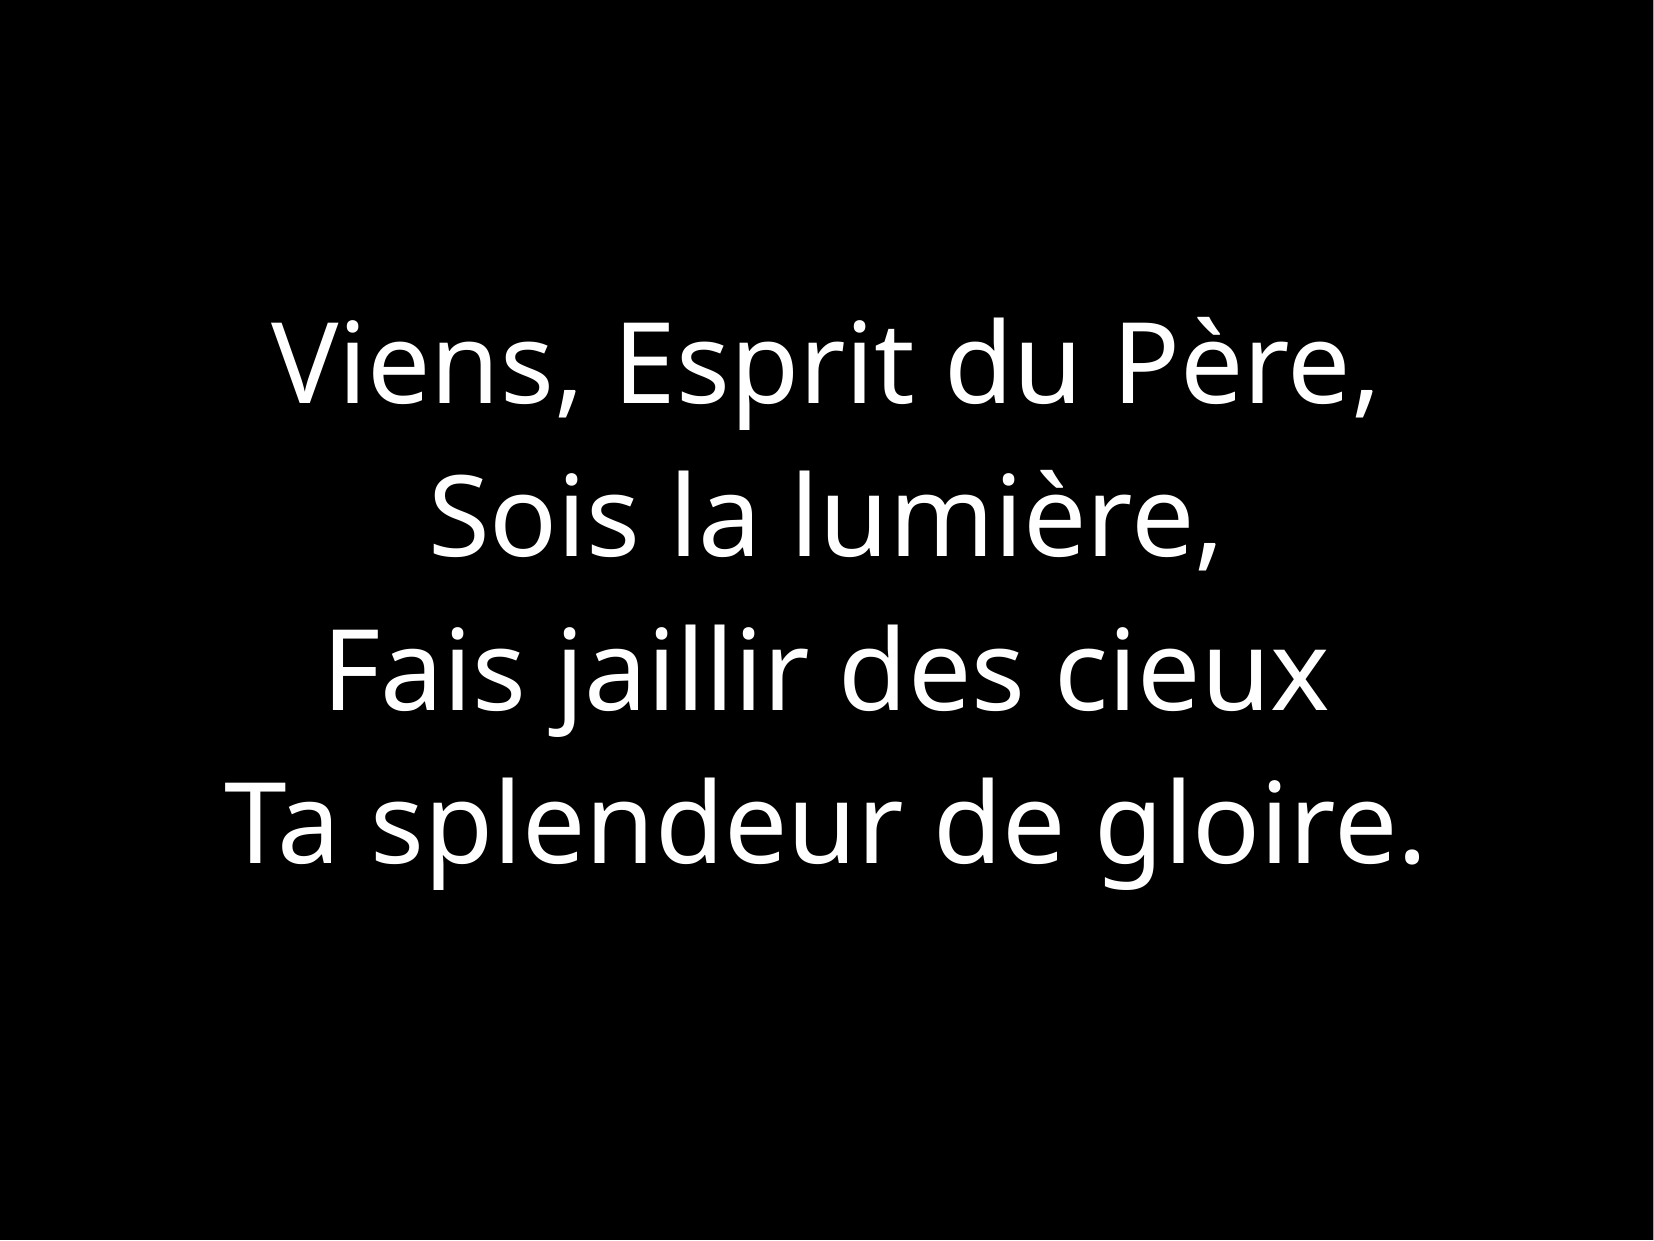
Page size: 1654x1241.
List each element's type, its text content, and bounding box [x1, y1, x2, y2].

subtitle Viens, Esprit du Père, Sois la lumière, Fais jaillir des cieux Ta splendeur de gloire. [82, 70, 1571, 1109]
